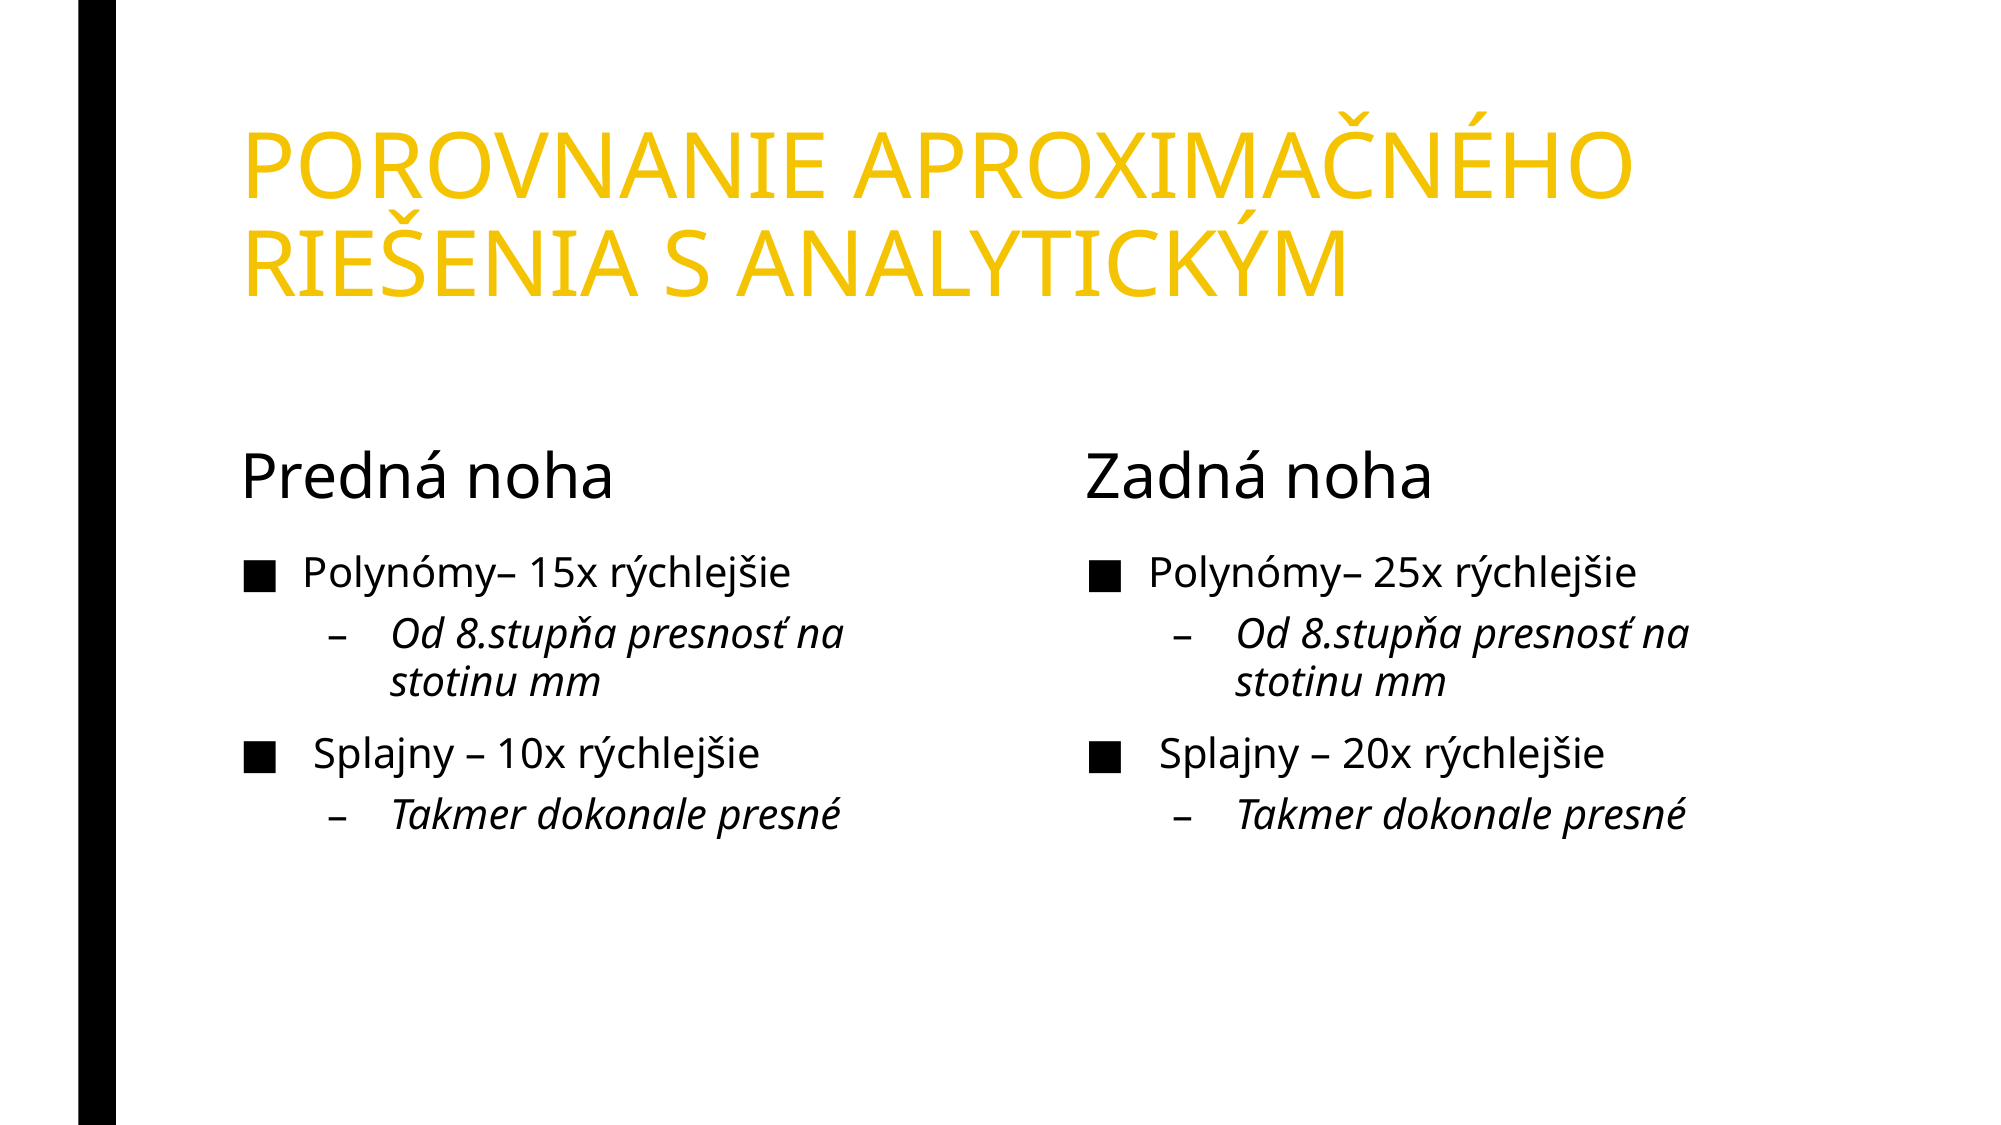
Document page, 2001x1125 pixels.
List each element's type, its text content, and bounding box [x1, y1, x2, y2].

list Predná noha [225, 383, 954, 520]
title POROVNANIE APROXIMAČNÉHO RIEŠENIA S ANALYTICKÝM [225, 112, 1800, 357]
list Polynómy– 25x rýchlejšie Od 8.stupňa presnosť na stotinu mm Splajny – 20x rýchlejšie Takmer dokonale presné [1070, 542, 1800, 963]
list Polynómy– 15x rýchlejšie Od 8.stupňa presnosť na stotinu mm Splajny – 10x rýchlejšie Takmer dokonale presné [225, 542, 954, 963]
list Zadná noha [1070, 383, 1800, 520]
